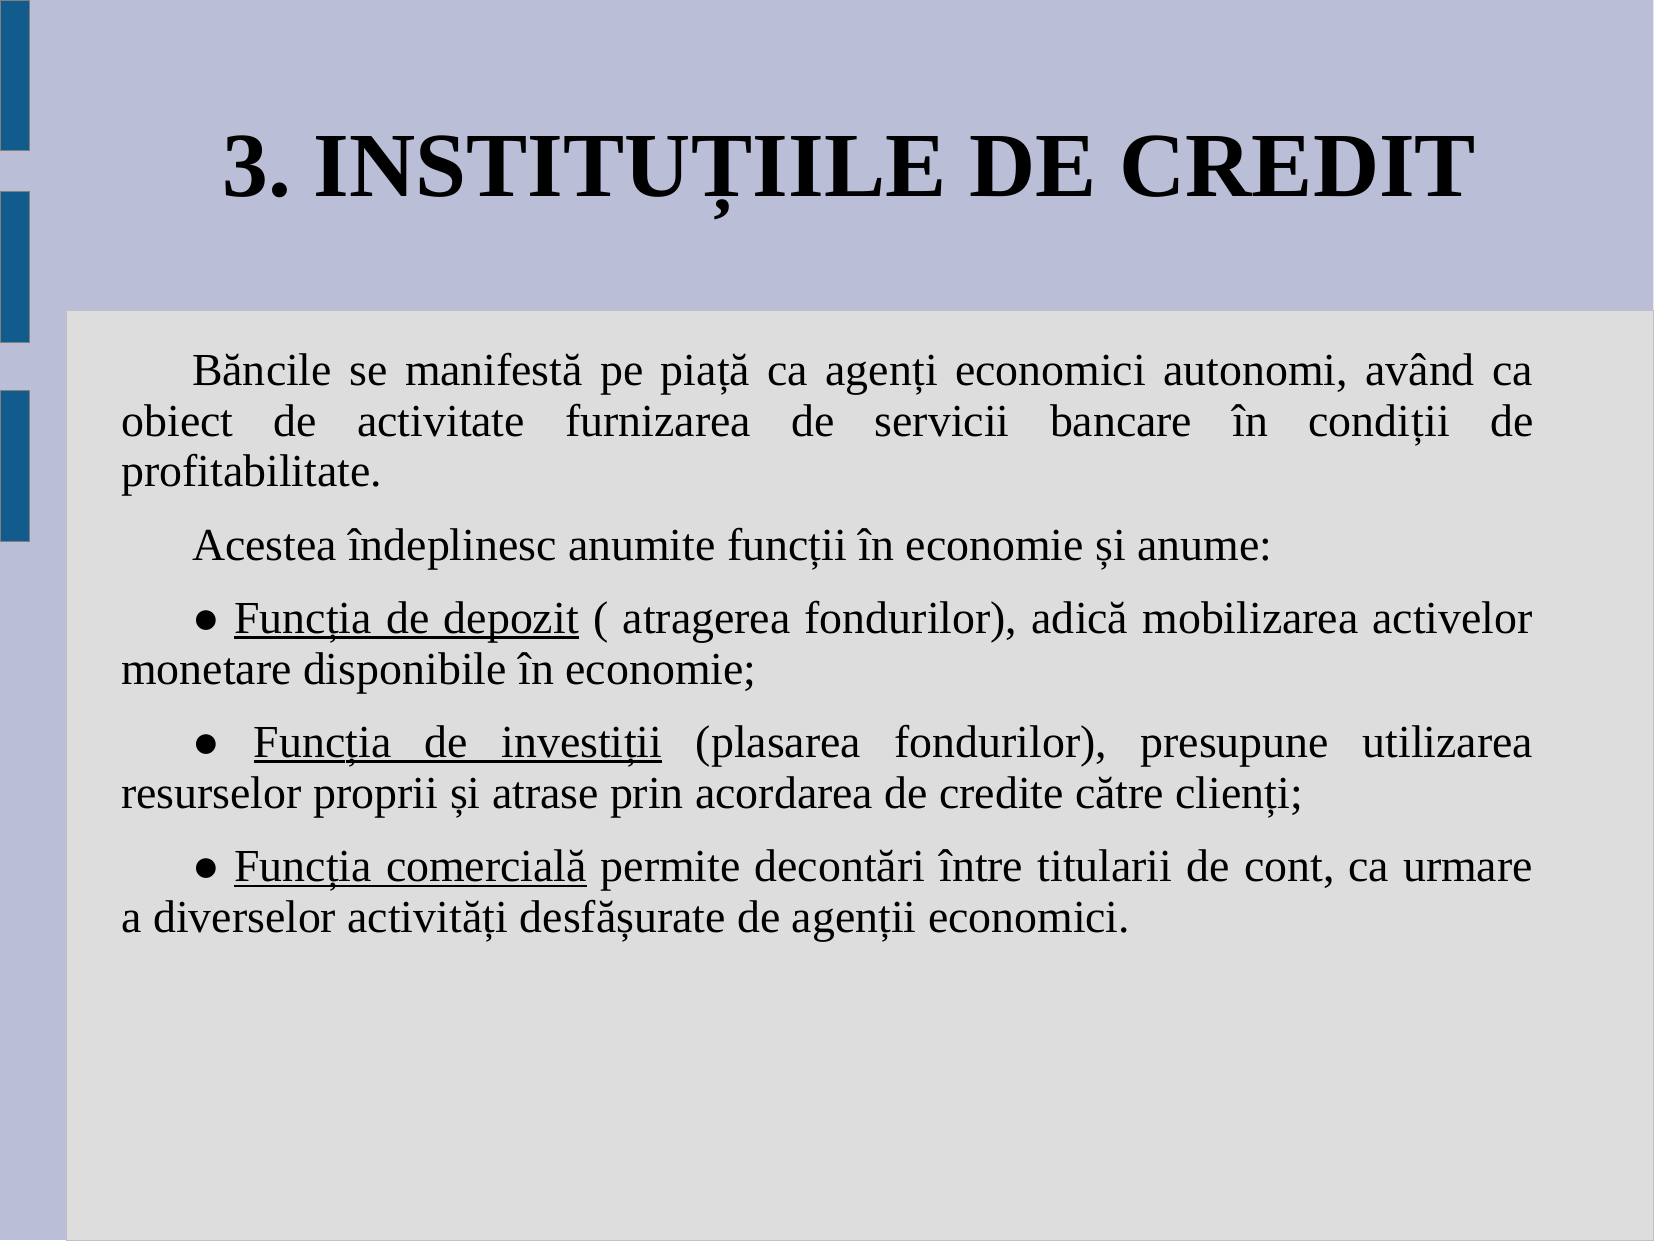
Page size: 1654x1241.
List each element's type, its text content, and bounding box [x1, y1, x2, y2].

list Băncile se manifestă pe piață ca agenți economici autonomi, având ca obiect de activitate furnizarea de servicii bancare în condiții de profitabilitate. Acestea îndeplinesc anumite funcții în economie și anume: ● Funcția de depozit ( atragerea fondurilor), adică mobilizarea activelor monetare disponibile în economie; ● Funcția de investiții (plasarea fondurilor), presupune utilizarea resurselor proprii și atrase prin acordarea de credite către clienți; ● Funcția comercială permite decontări între titularii de cont, ca urmare a diverselor activități desfășurate de agenții economici. [121, 344, 1534, 1127]
title 3. INSTITUȚIILE DE CREDIT [121, 61, 1534, 269]
